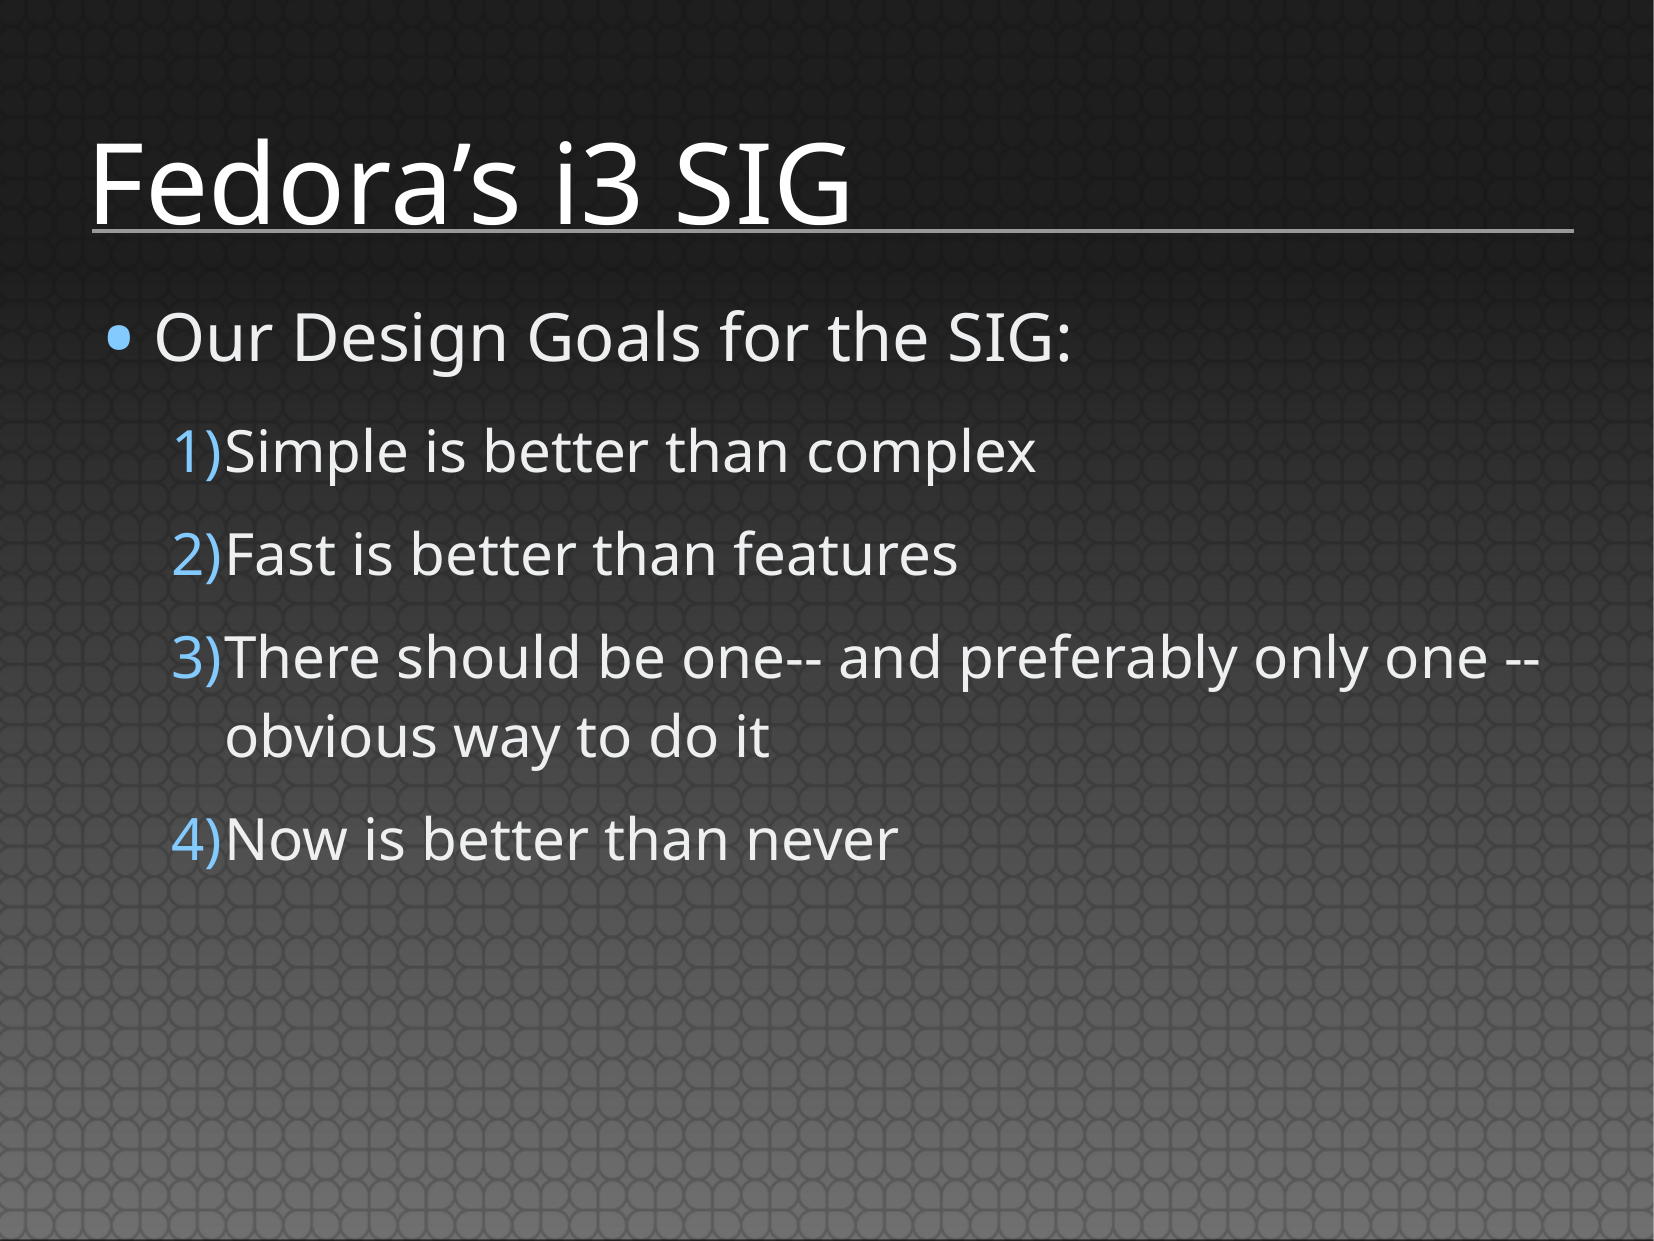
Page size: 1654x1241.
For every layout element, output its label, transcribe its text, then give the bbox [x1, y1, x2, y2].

picture [0, 0, 1654, 1241]
list Our Design Goals for the SIG: Simple is better than complex Fast is better than features There should be one-- and preferably only one --obvious way to do it Now is better than never [82, 290, 1571, 1109]
title Fedora’s i3 SIG [86, 112, 1576, 249]
